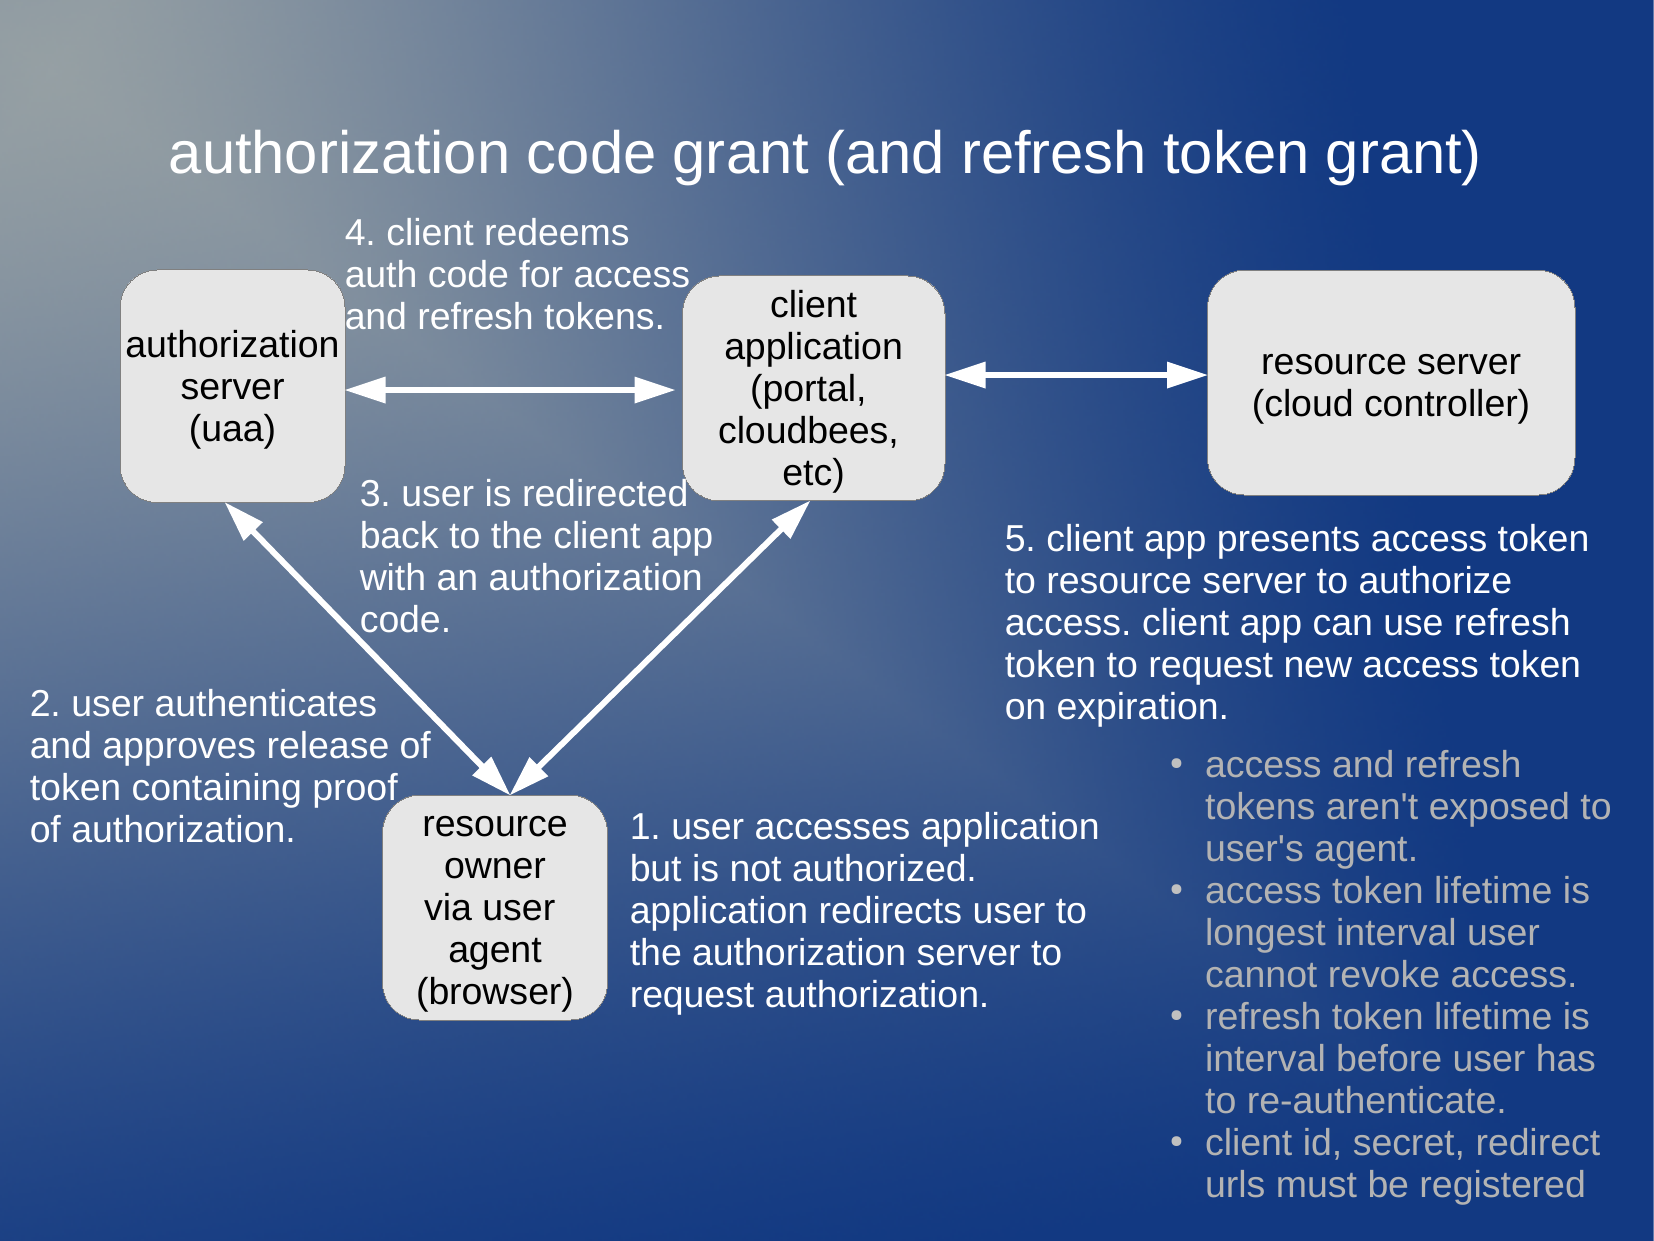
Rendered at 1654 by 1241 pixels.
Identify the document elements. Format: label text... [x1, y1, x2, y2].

text_box 1. user accesses application but is not authorized. application redirects user to the authorization server to request authorization. [615, 798, 1126, 1051]
title authorization code grant (and refresh token grant) [82, 49, 1571, 257]
picture [0, 0, 1654, 1241]
text_box 4. client redeems auth code for access and refresh tokens. [330, 204, 721, 346]
text_box 3. user is redirected back to the client app with an authorization code. [345, 465, 736, 648]
text_box access and refresh tokens aren't exposed to user's agent. access token lifetime is longest interval user cannot revoke access. refresh token lifetime is interval before user has to re-authenticate. client id, secret, redirect urls must be registered [1155, 736, 1636, 1213]
text_box authorization server (uaa) [120, 269, 346, 503]
text_box resource server (cloud controller) [1207, 270, 1576, 496]
text_box resource owner via user agent (browser) [382, 795, 608, 1021]
text_box client application (portal, cloudbees, etc) [682, 275, 946, 501]
text_box 2. user authenticates and approves release of token containing proof of authorization. [15, 675, 451, 859]
text_box 5. client app presents access token to resource server to authorize access. client app can use refresh token to request new access token on expiration. [990, 510, 1636, 735]
